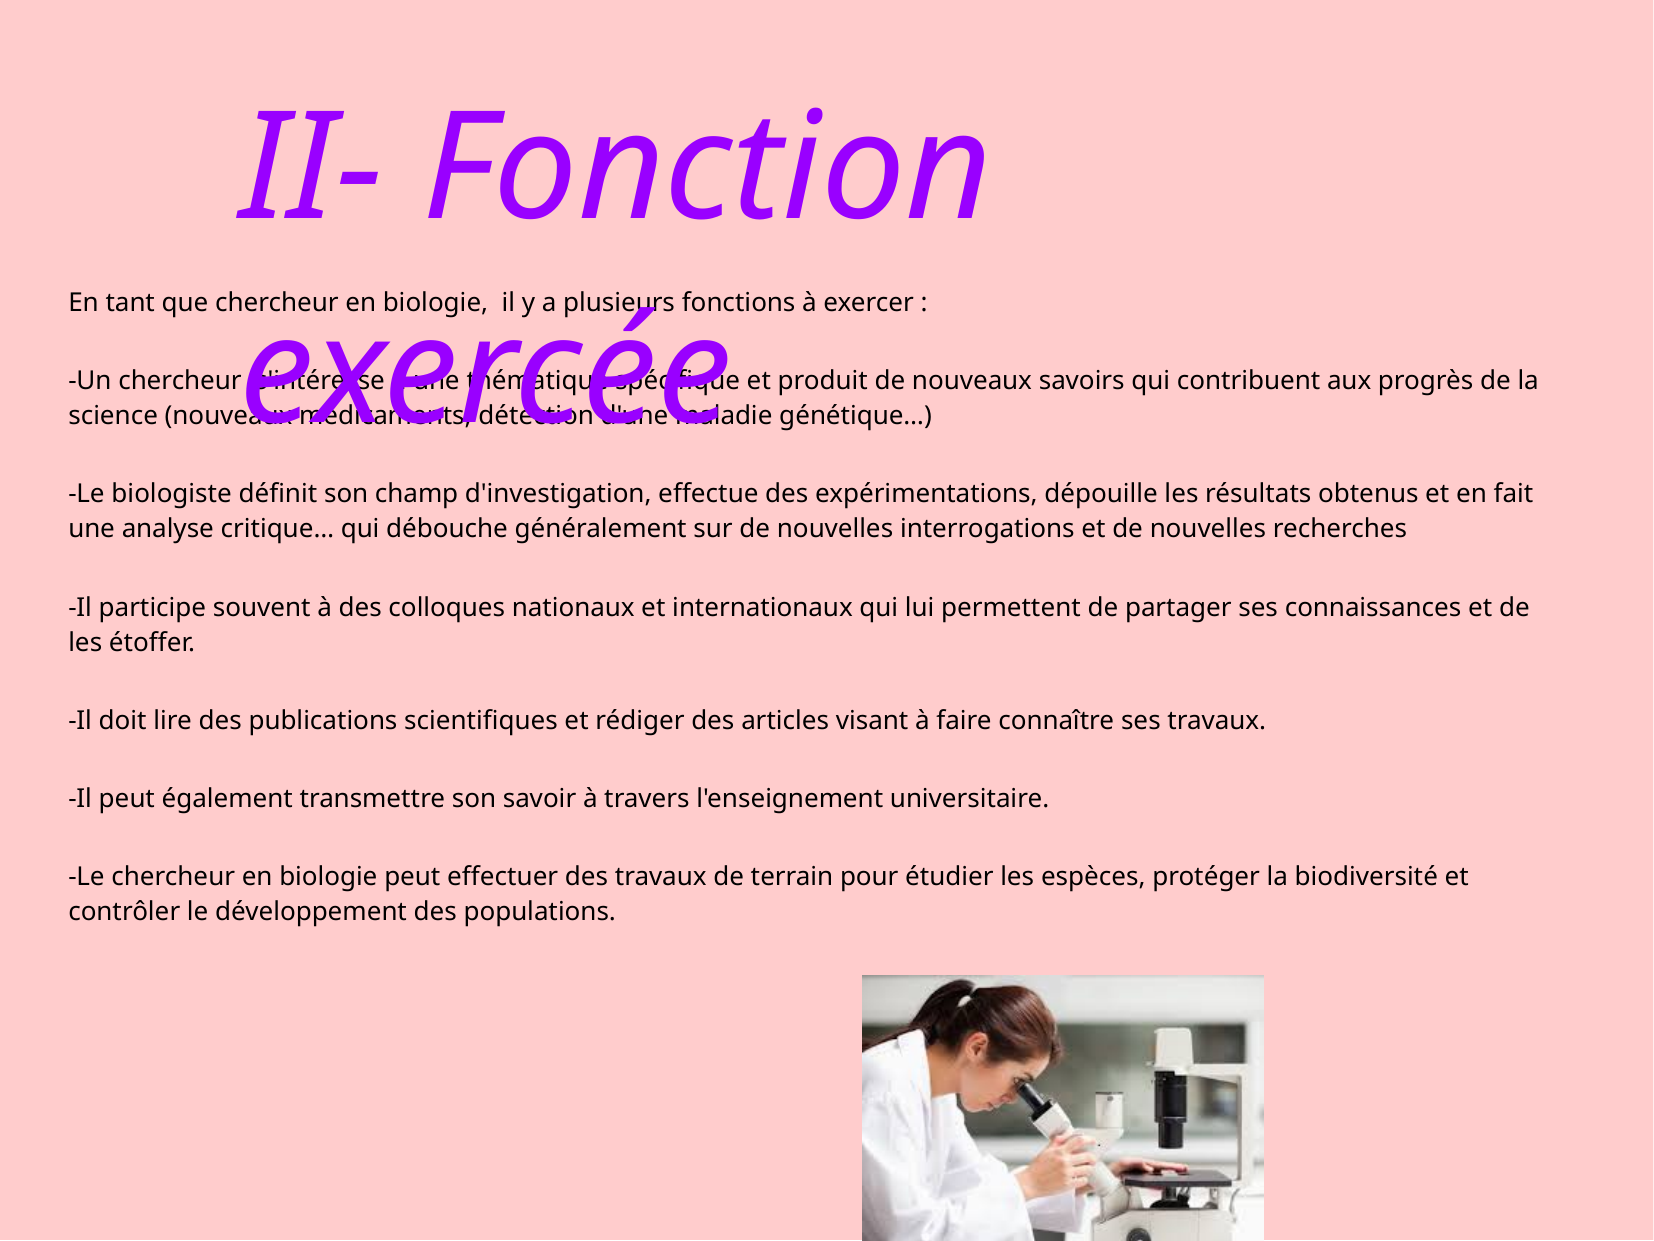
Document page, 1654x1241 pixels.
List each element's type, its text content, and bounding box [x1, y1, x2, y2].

text_box II- Fonction exercée [224, 50, 1418, 237]
picture [862, 975, 1264, 1241]
text_box [304, 324, 1499, 796]
list En tant que chercheur en biologie, il y a plusieurs fonctions à exercer : -Un chercheur s'intéresse à une thématique spécifique et produit de nouveaux savoirs qui contribuent aux progrès de la science (nouveaux médicaments, détection d'une maladie génétique…) -Le biologiste définit son champ d'investigation, effectue des expérimentations, dépouille les résultats obtenus et en fait une analyse critique… qui débouche généralement sur de nouvelles interrogations et de nouvelles recherches -Il participe souvent à des colloques nationaux et internationaux qui lui permettent de partager ses connaissances et de les étoffer. -Il doit lire des publications scientifiques et rédiger des articles visant à faire connaître ses travaux. -Il peut également transmettre son savoir à travers l'enseignement universitaire. -Le chercheur en biologie peut effectuer des travaux de terrain pour étudier les espèces, protéger la biodiversité et contrôler le développement des populations. [59, 283, 1548, 1003]
